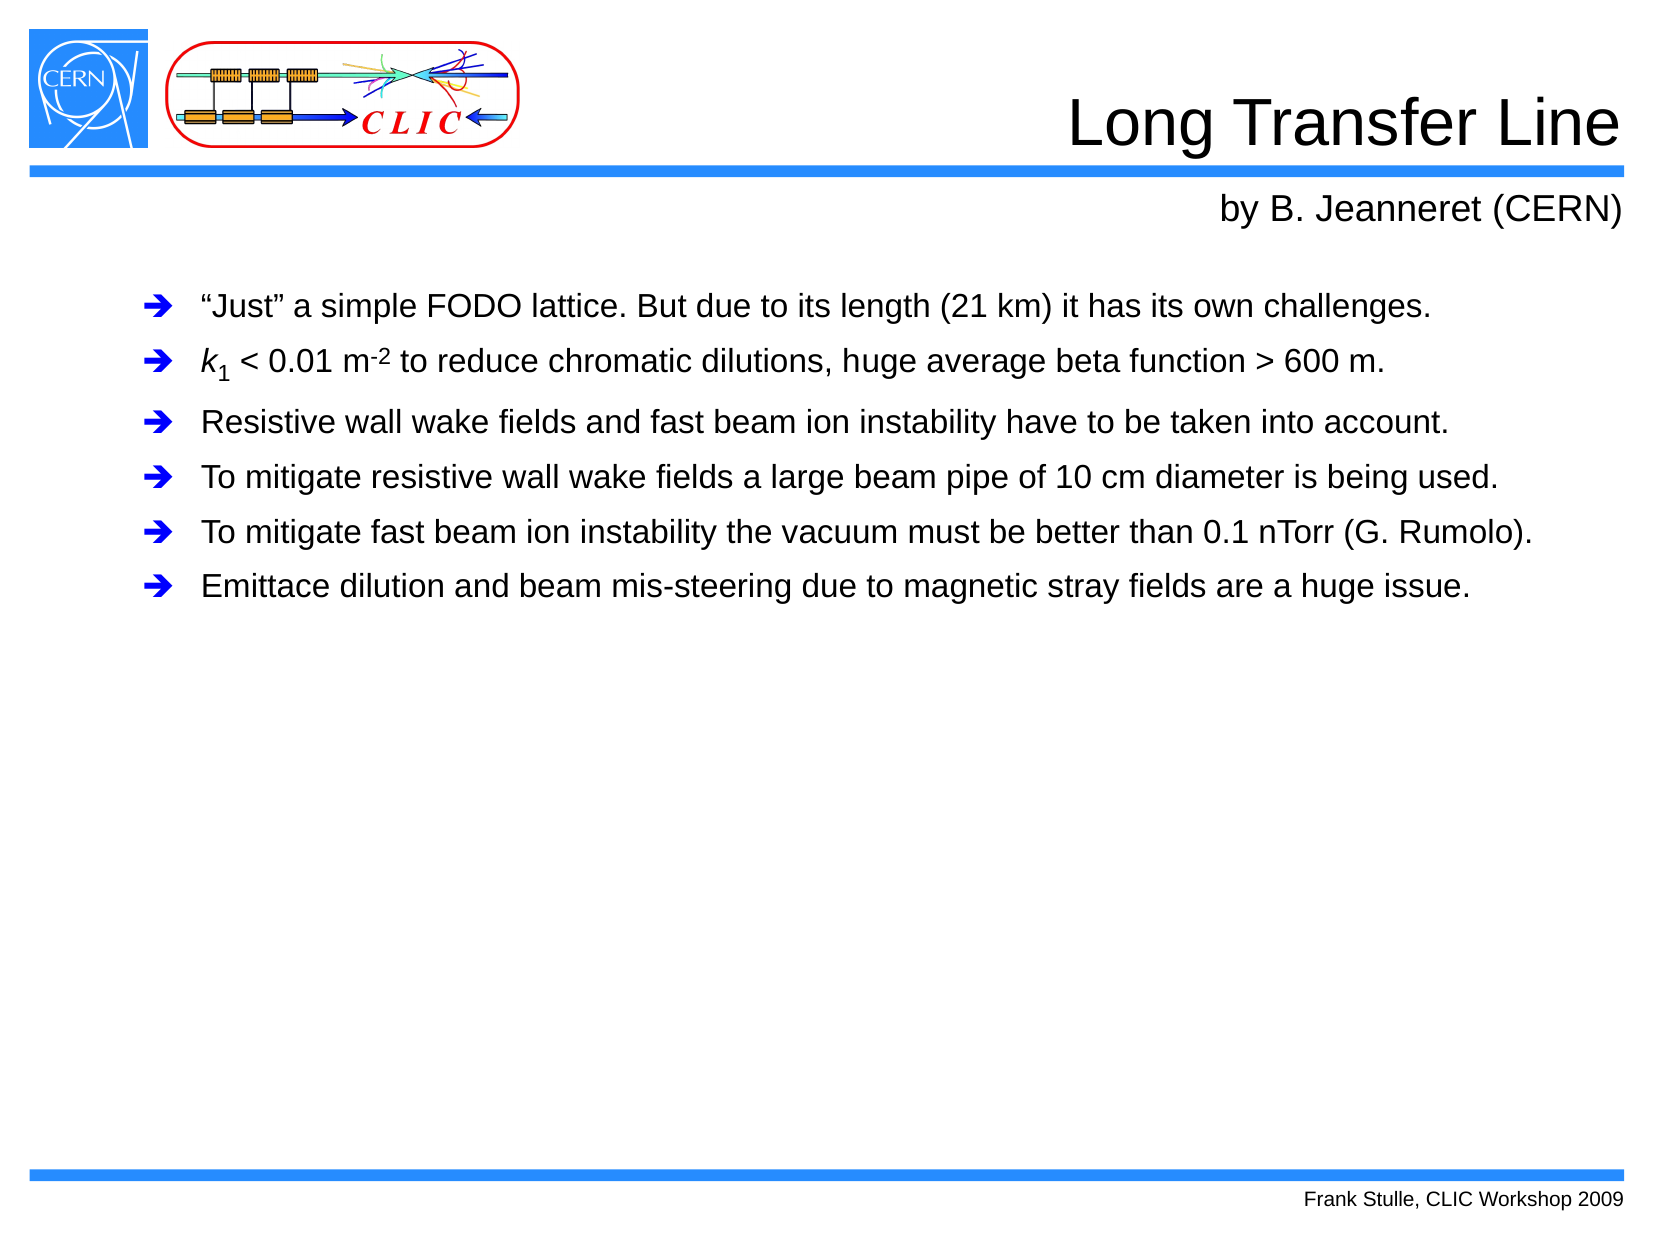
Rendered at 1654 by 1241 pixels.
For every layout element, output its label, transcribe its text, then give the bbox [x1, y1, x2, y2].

text_box by B. Jeanneret (CERN) [1204, 180, 1639, 237]
title Long Transfer Line [134, 79, 1623, 166]
picture [165, 41, 520, 79]
picture [29, 29, 148, 148]
text_box  “Just” a simple FODO lattice. But due to its length (21 km) it has its own challenges.  k1 < 0.01 m-2 to reduce chromatic dilutions, huge average beta function > 600 m.  Resistive wall wake fields and fast beam ion instability have to be taken into account.  To mitigate resistive wall wake fields a large beam pipe of 10 cm diameter is being used.  To mitigate fast beam ion instability the vacuum must be better than 0.1 nTorr (G. Rumolo).  Emittace dilution and beam mis-steering due to magnetic stray fields are a huge issue. [127, 280, 1551, 626]
